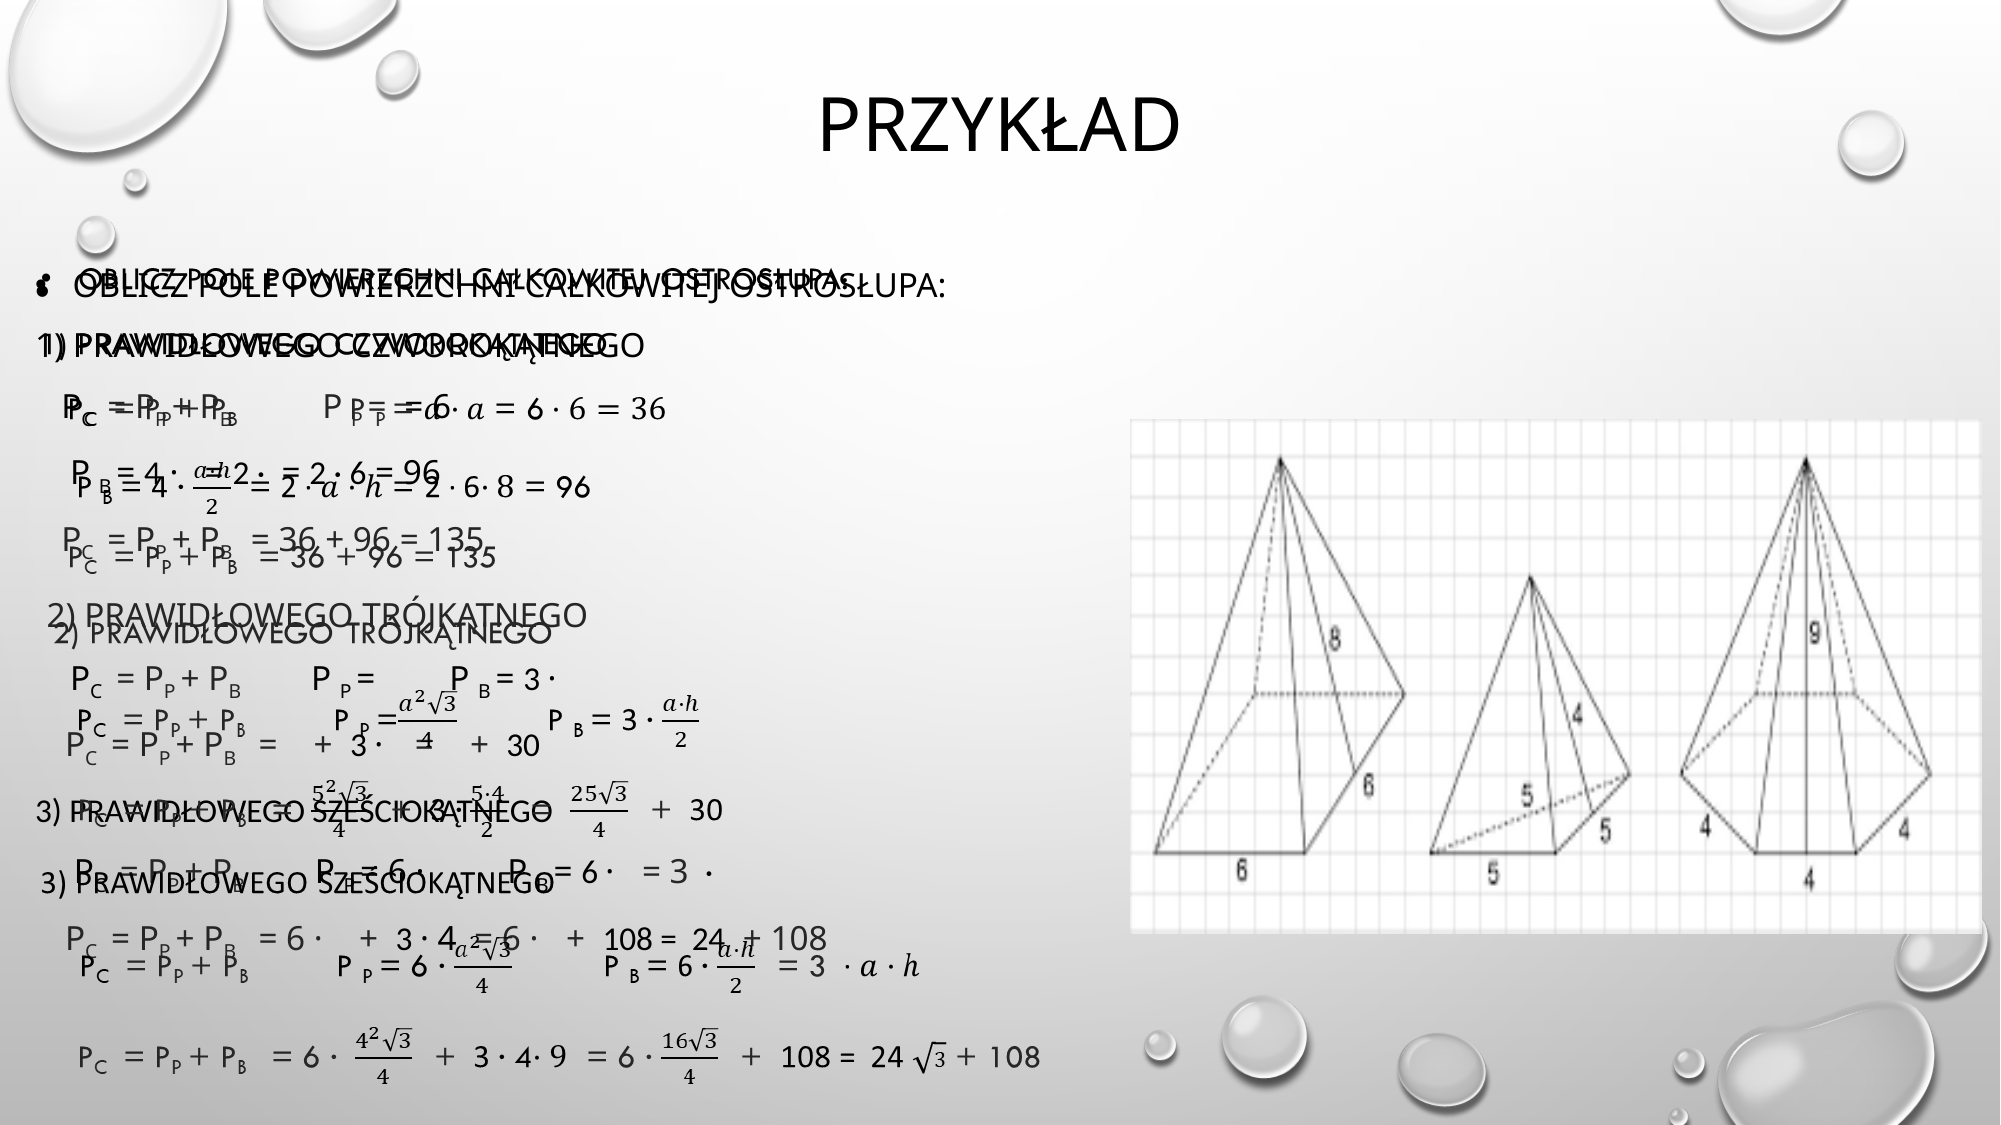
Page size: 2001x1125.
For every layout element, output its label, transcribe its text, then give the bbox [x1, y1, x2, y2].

picture [0, 0, 2000, 1125]
title Przykład [149, 33, 1851, 222]
list [20, 248, 1131, 1125]
